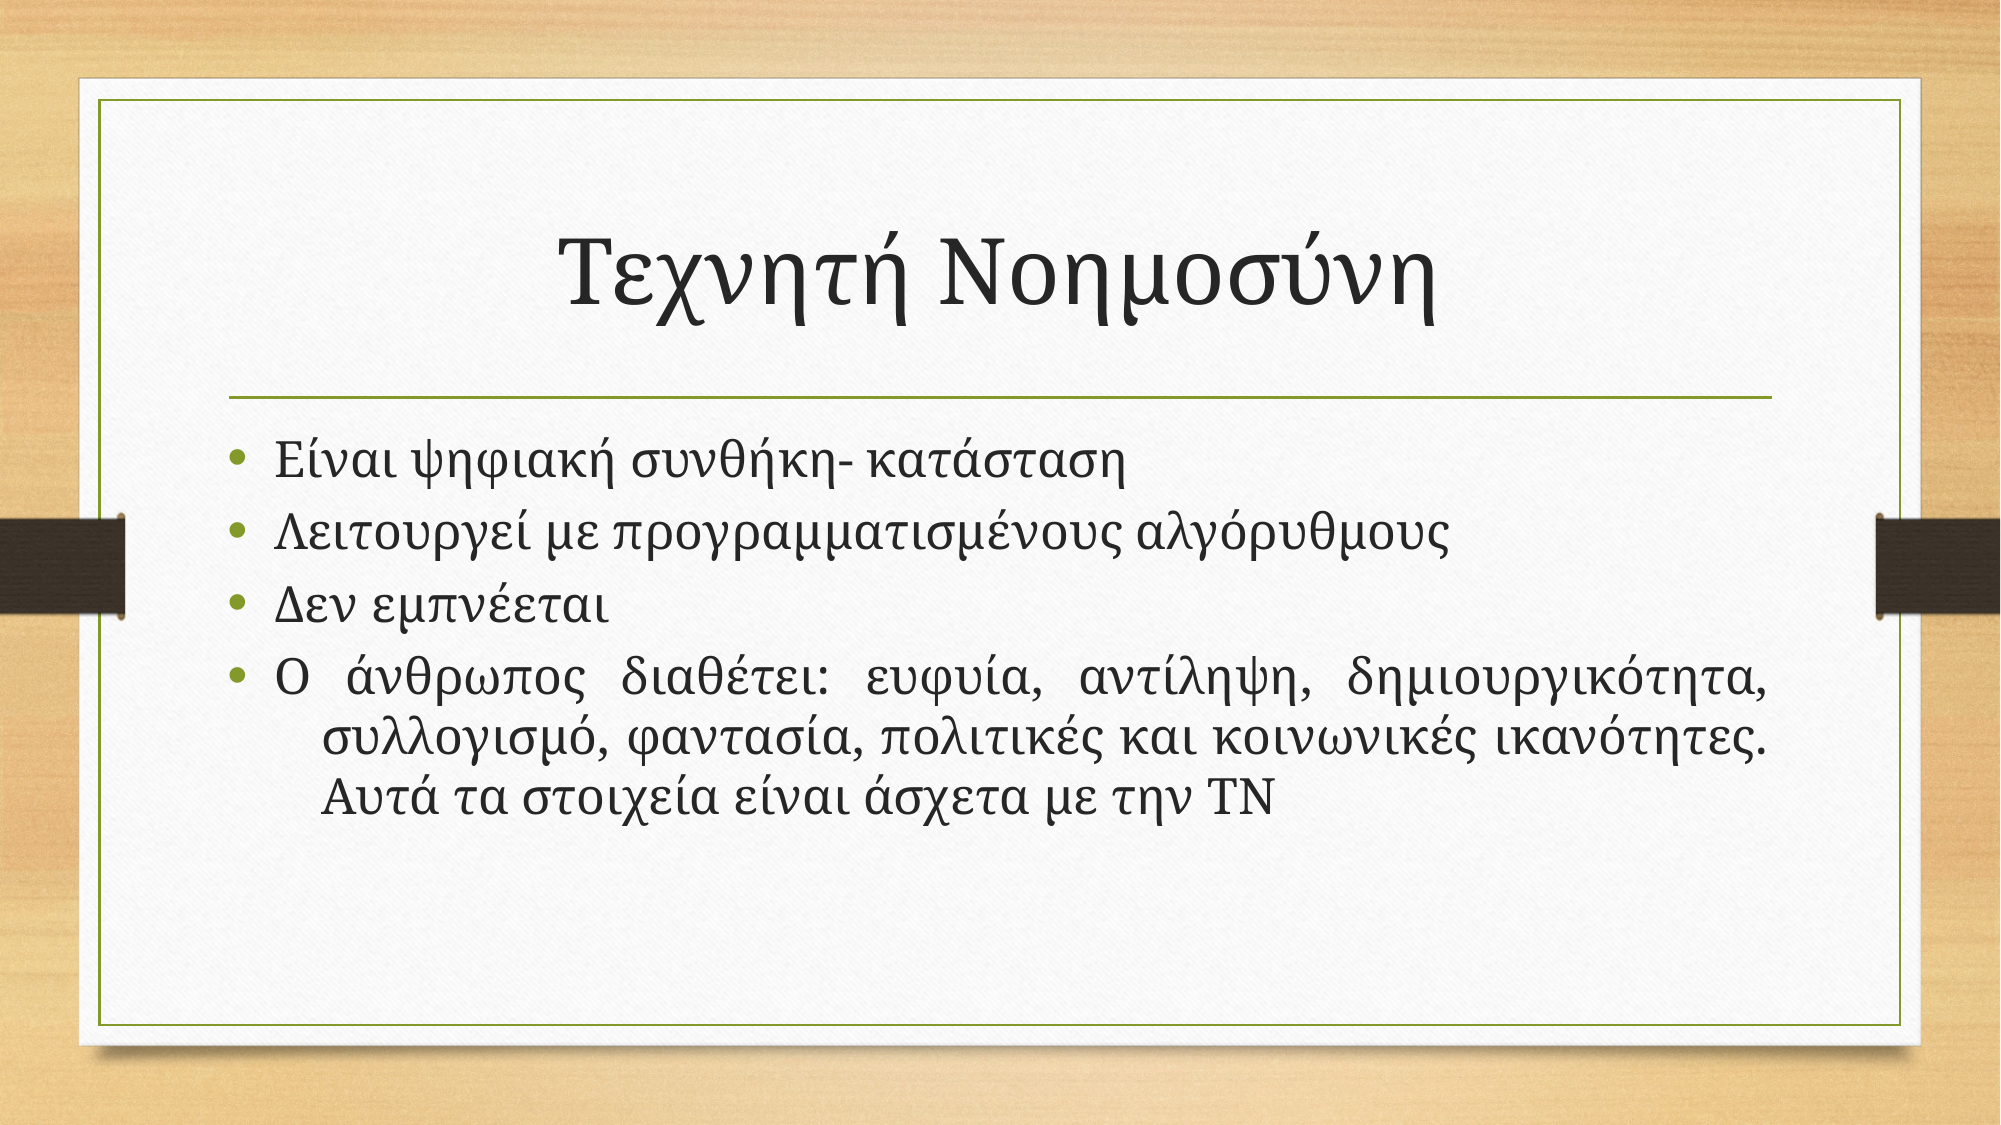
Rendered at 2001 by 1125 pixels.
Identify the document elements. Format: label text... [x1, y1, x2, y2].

title Τεχνητή Νοημοσύνη [212, 161, 1788, 376]
list Είναι ψηφιακή συνθήκη- κατάσταση Λειτουργεί με προγραμματισμένους αλγόρυθμους Δεν εμπνέεται Ο άνθρωπος διαθέτει: ευφυία, αντίληψη, δημιουργικότητα, συλλογισμό, φαντασία, πολιτικές και κοινωνικές ικανότητες. Αυτά τα στοιχεία είναι άσχετα με την ΤΝ [212, 419, 1788, 964]
